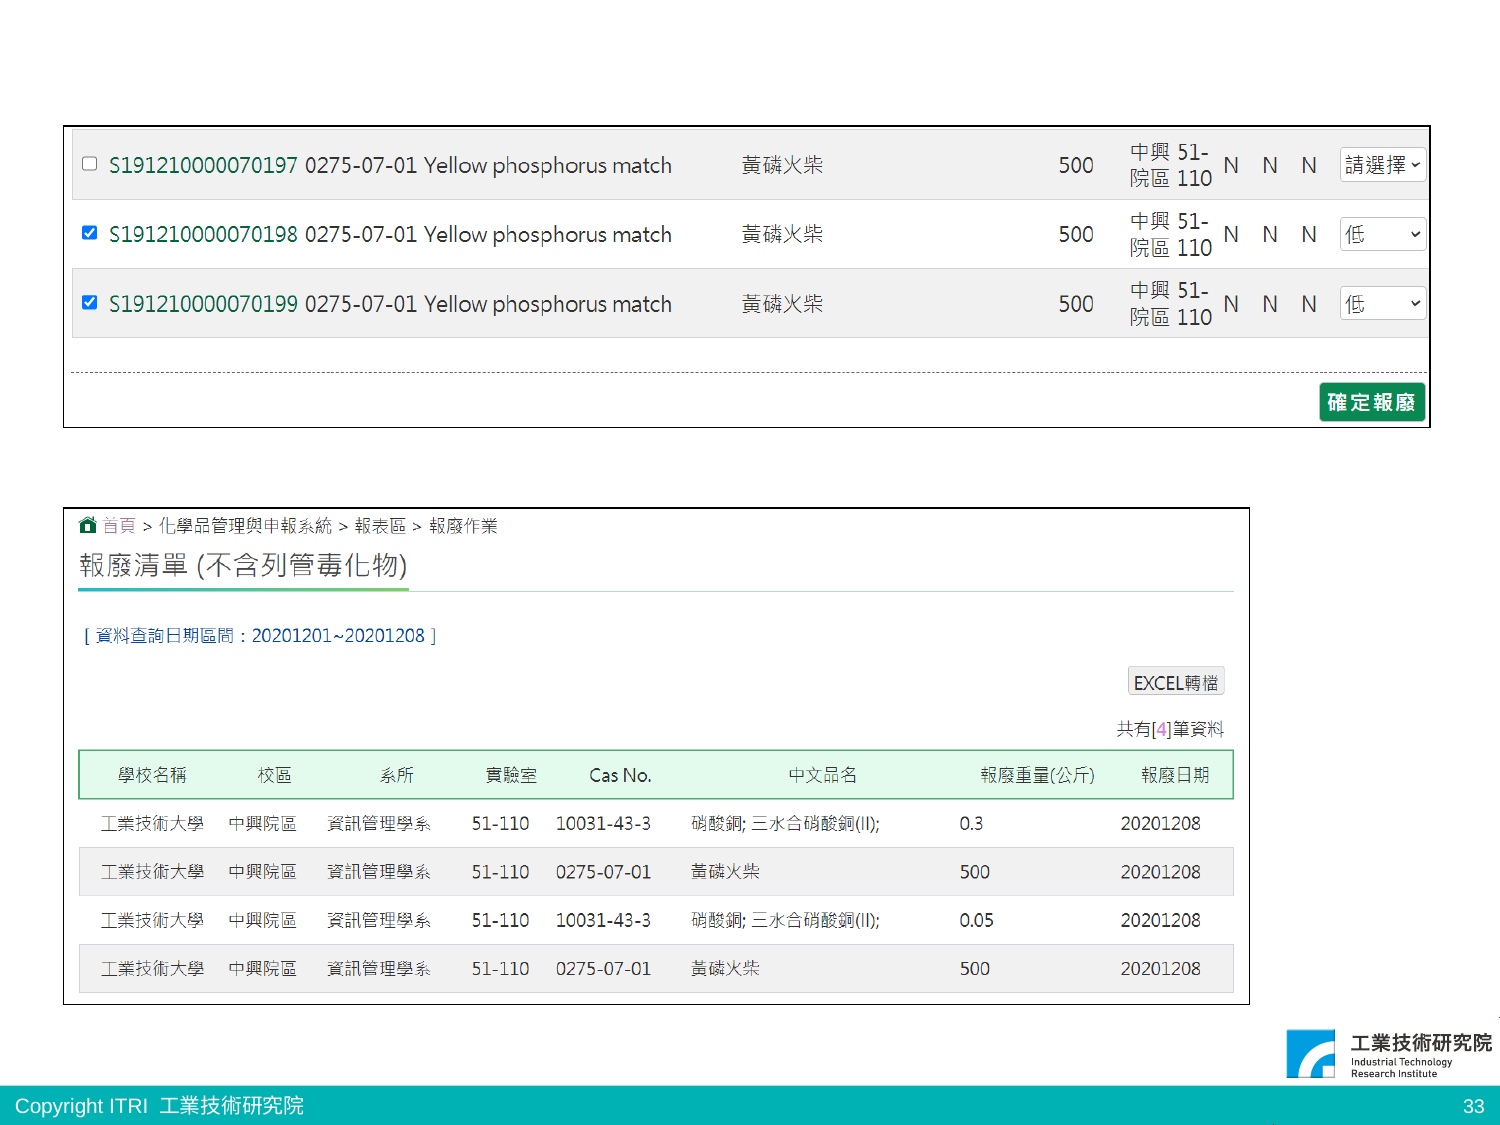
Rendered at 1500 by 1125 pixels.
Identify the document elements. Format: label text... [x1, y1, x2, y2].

text_box <編號> [1406, 1085, 1500, 1125]
picture [64, 508, 1249, 1004]
picture [64, 126, 1430, 427]
